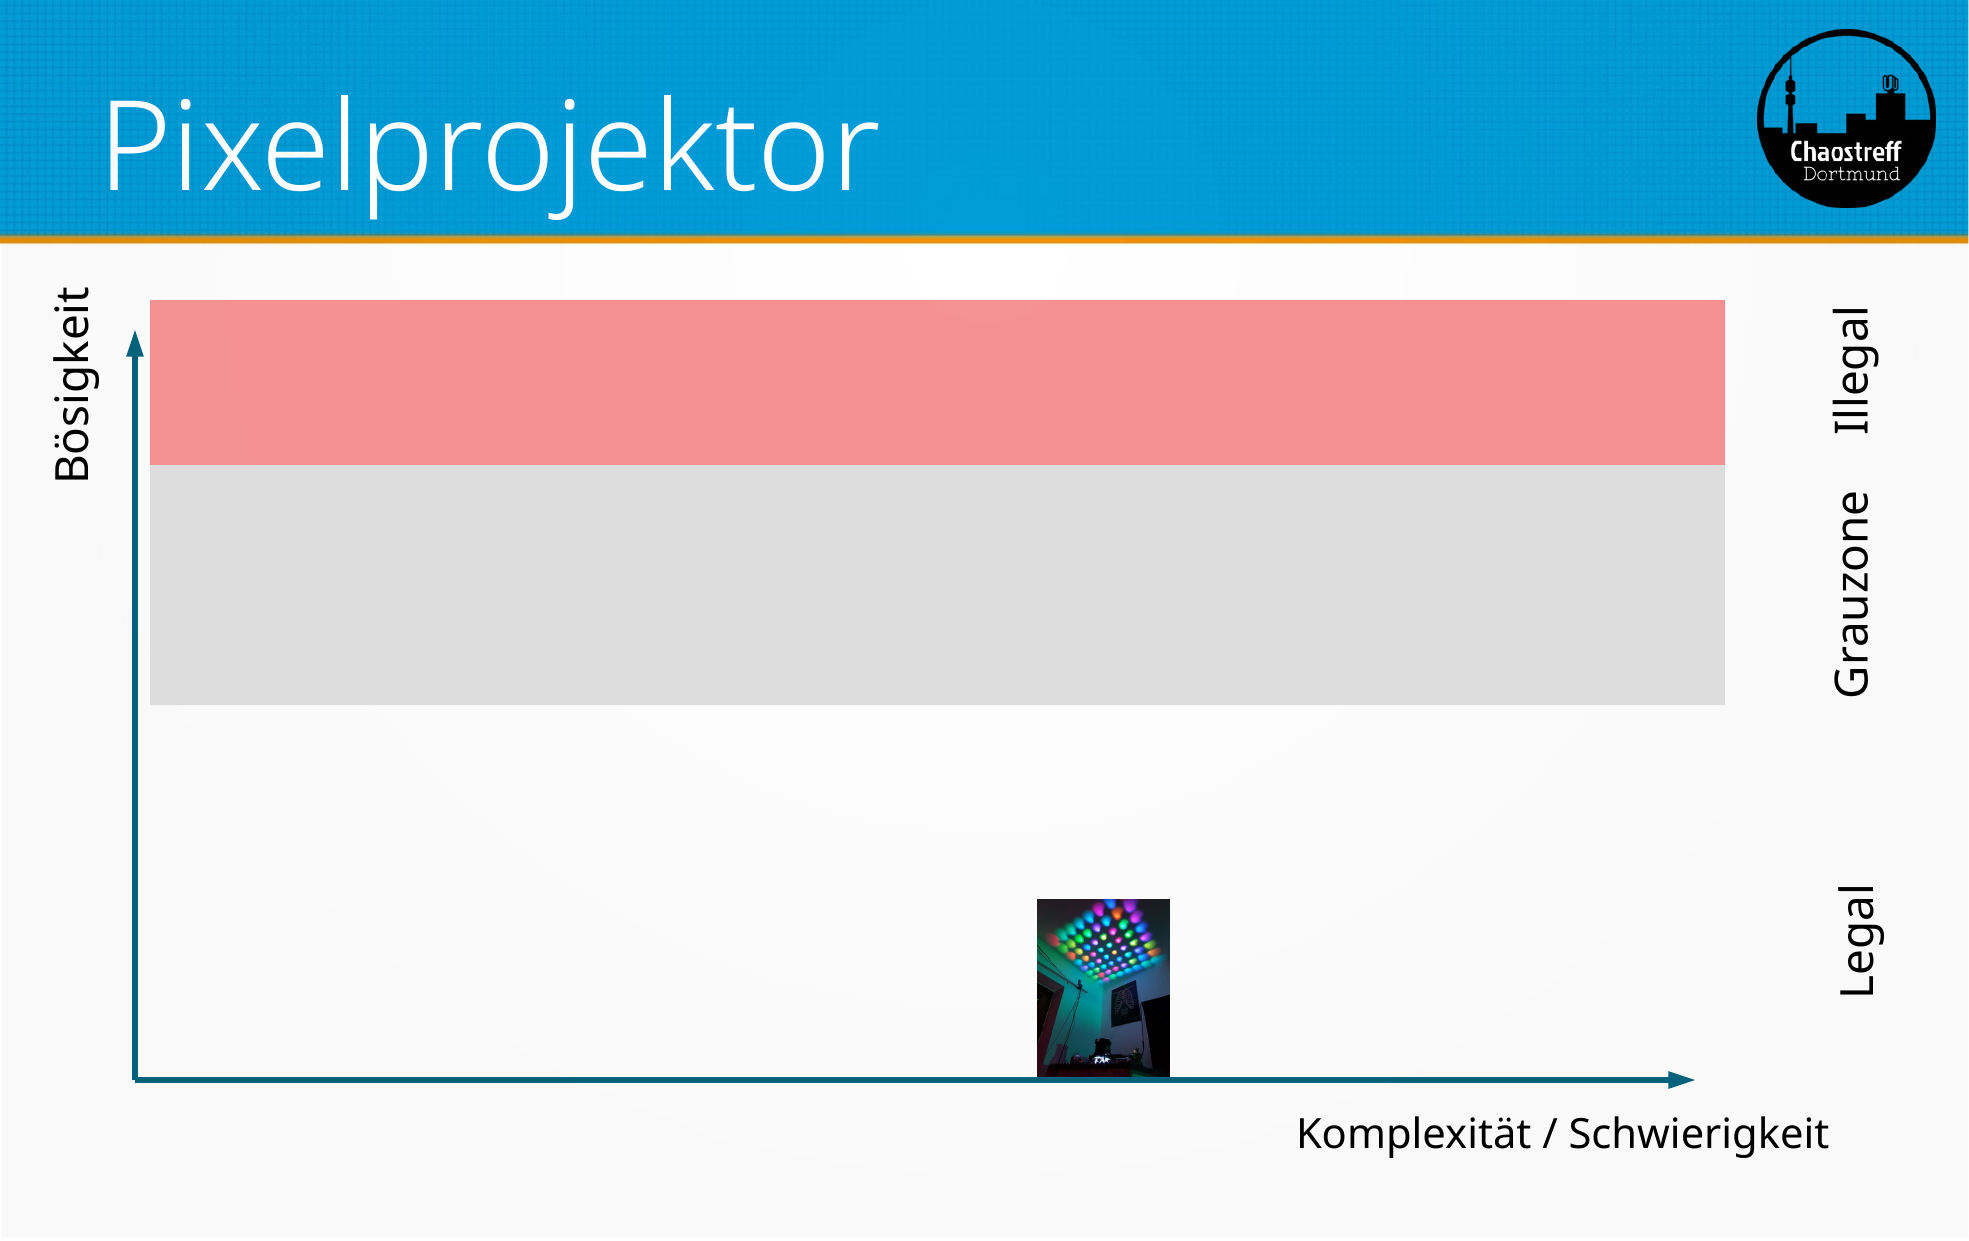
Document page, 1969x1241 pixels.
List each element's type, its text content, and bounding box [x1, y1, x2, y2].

text_box [150, 300, 1726, 706]
picture [1870, 34, 1935, 204]
text_box Bösigkeit [35, 270, 106, 491]
text_box Illegal [1815, 292, 1885, 442]
text_box Grauzone [1815, 472, 1885, 706]
text_box Komplexität / Schwierigkeit [1290, 1097, 1933, 1168]
text_box Legal [1796, 831, 1915, 1006]
title Pixelprojektor [98, 19, 1870, 227]
picture [0, 233, 1969, 1241]
